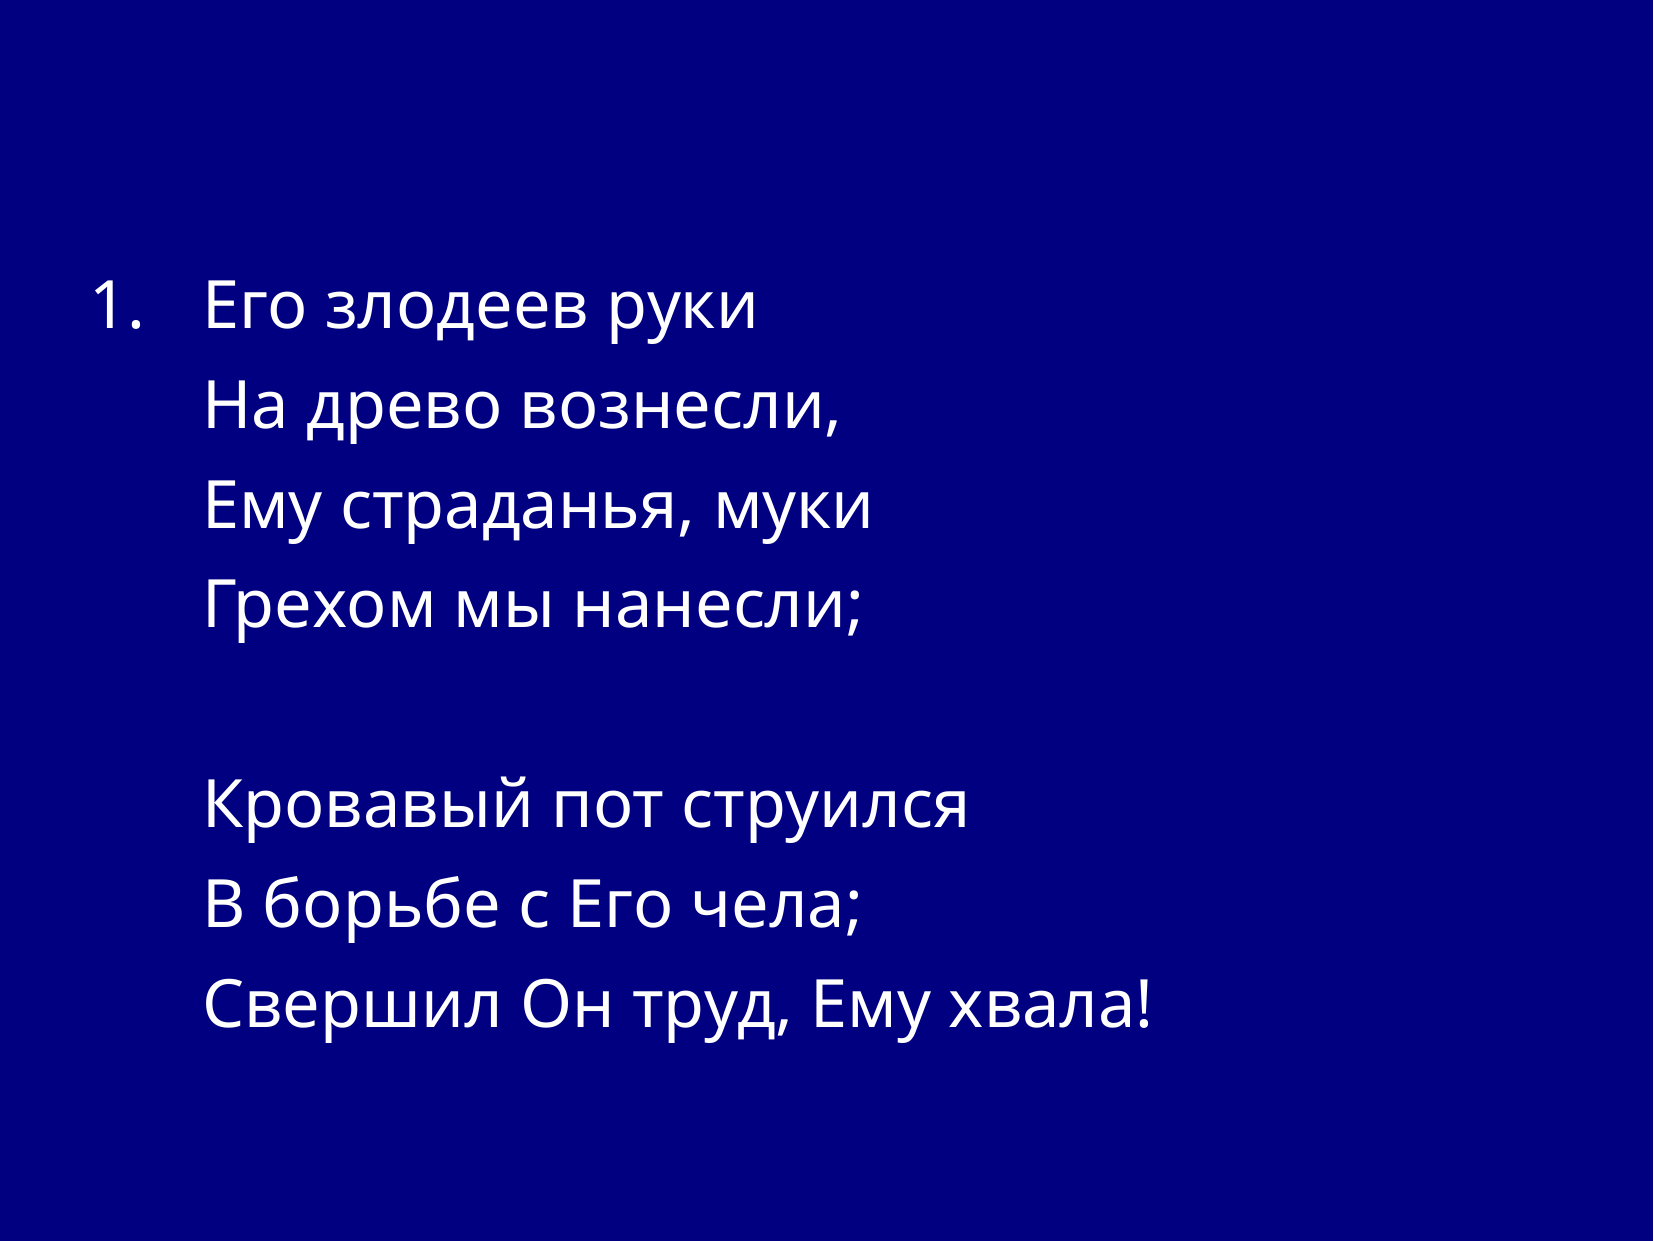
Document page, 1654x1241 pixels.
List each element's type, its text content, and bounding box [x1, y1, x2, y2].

text_box 1. Его злодеев руки На древо вознесли, Ему страданья, муки Грехом мы нанесли; Кровавый пот струился В борьбе с Его чела; Свершил Он труд, Ему хвала! [75, 150, 1576, 1163]
